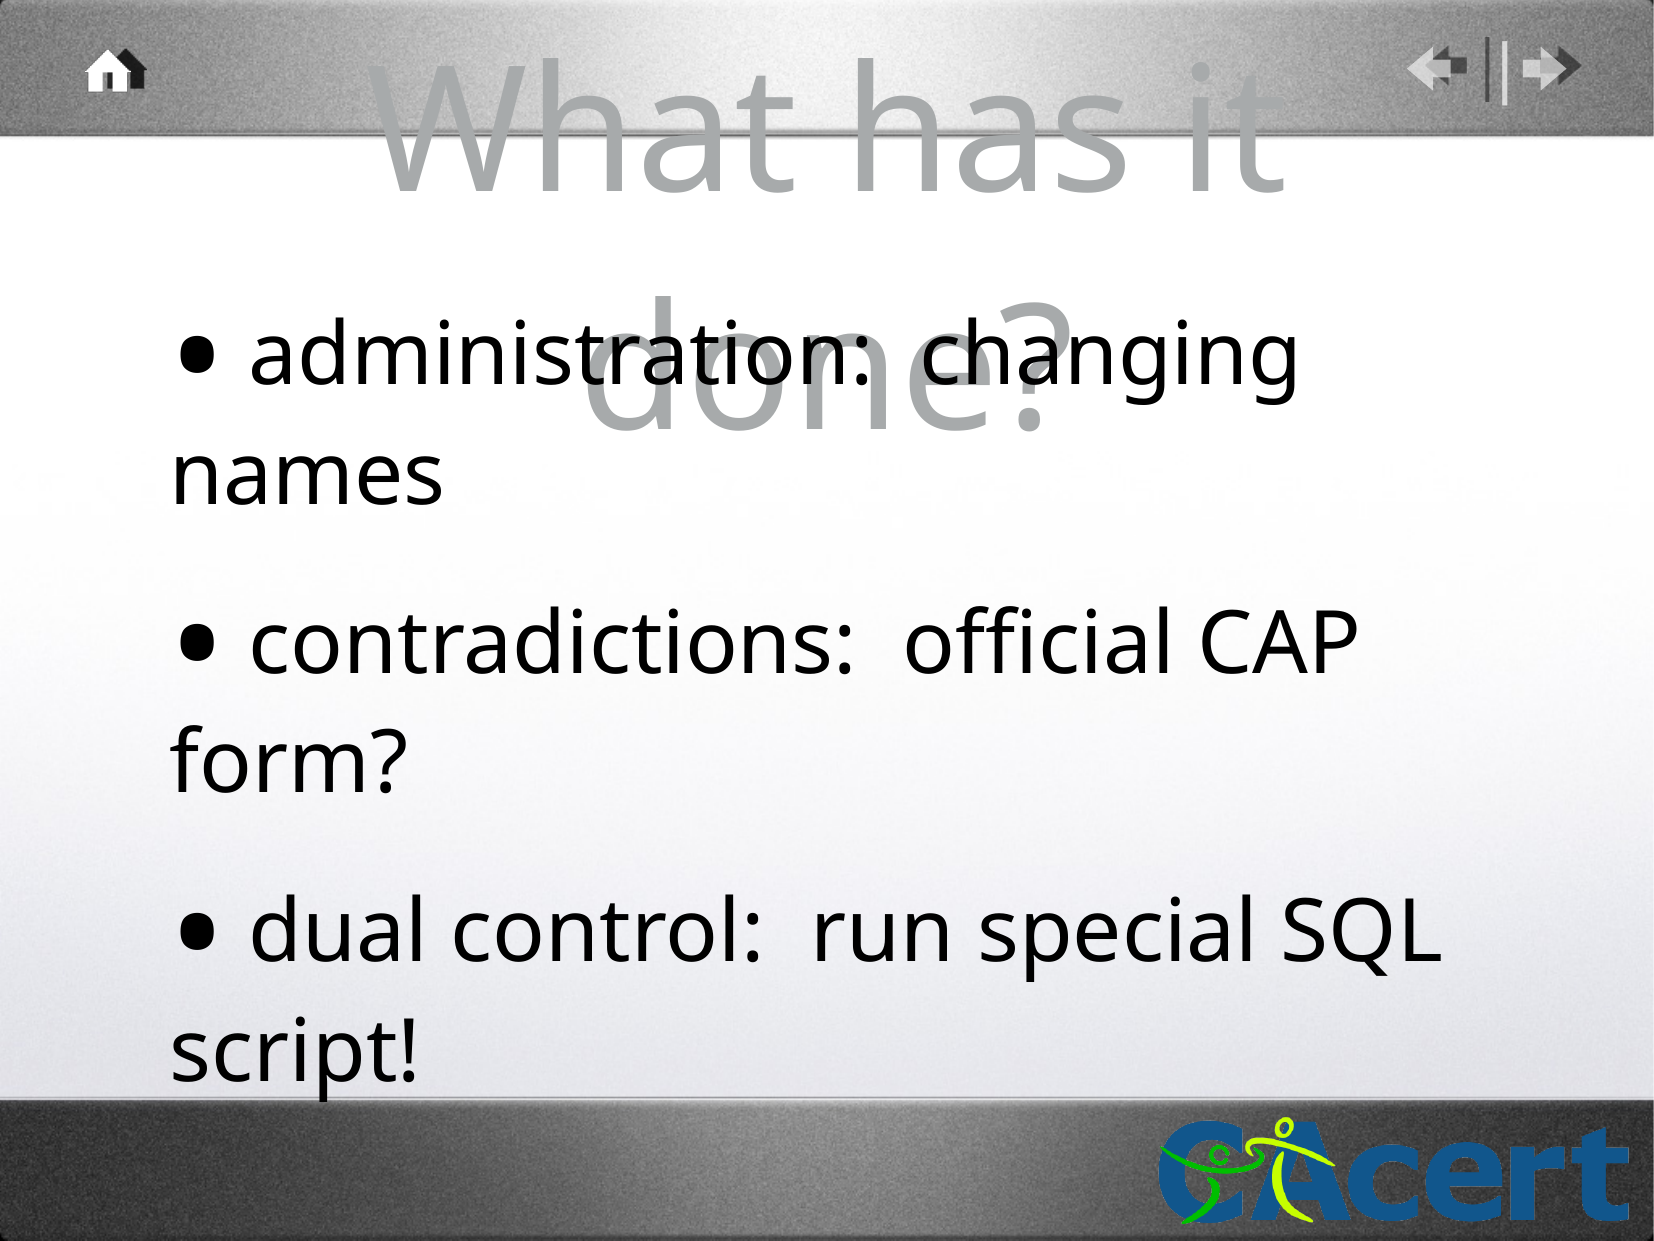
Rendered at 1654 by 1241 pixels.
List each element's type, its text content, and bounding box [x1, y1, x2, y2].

picture [0, 0, 1654, 1241]
list administration: changing names contradictions: official CAP form? dual control: run special SQL script! [161, 335, 1493, 1063]
title What has it done? [161, 133, 1493, 335]
